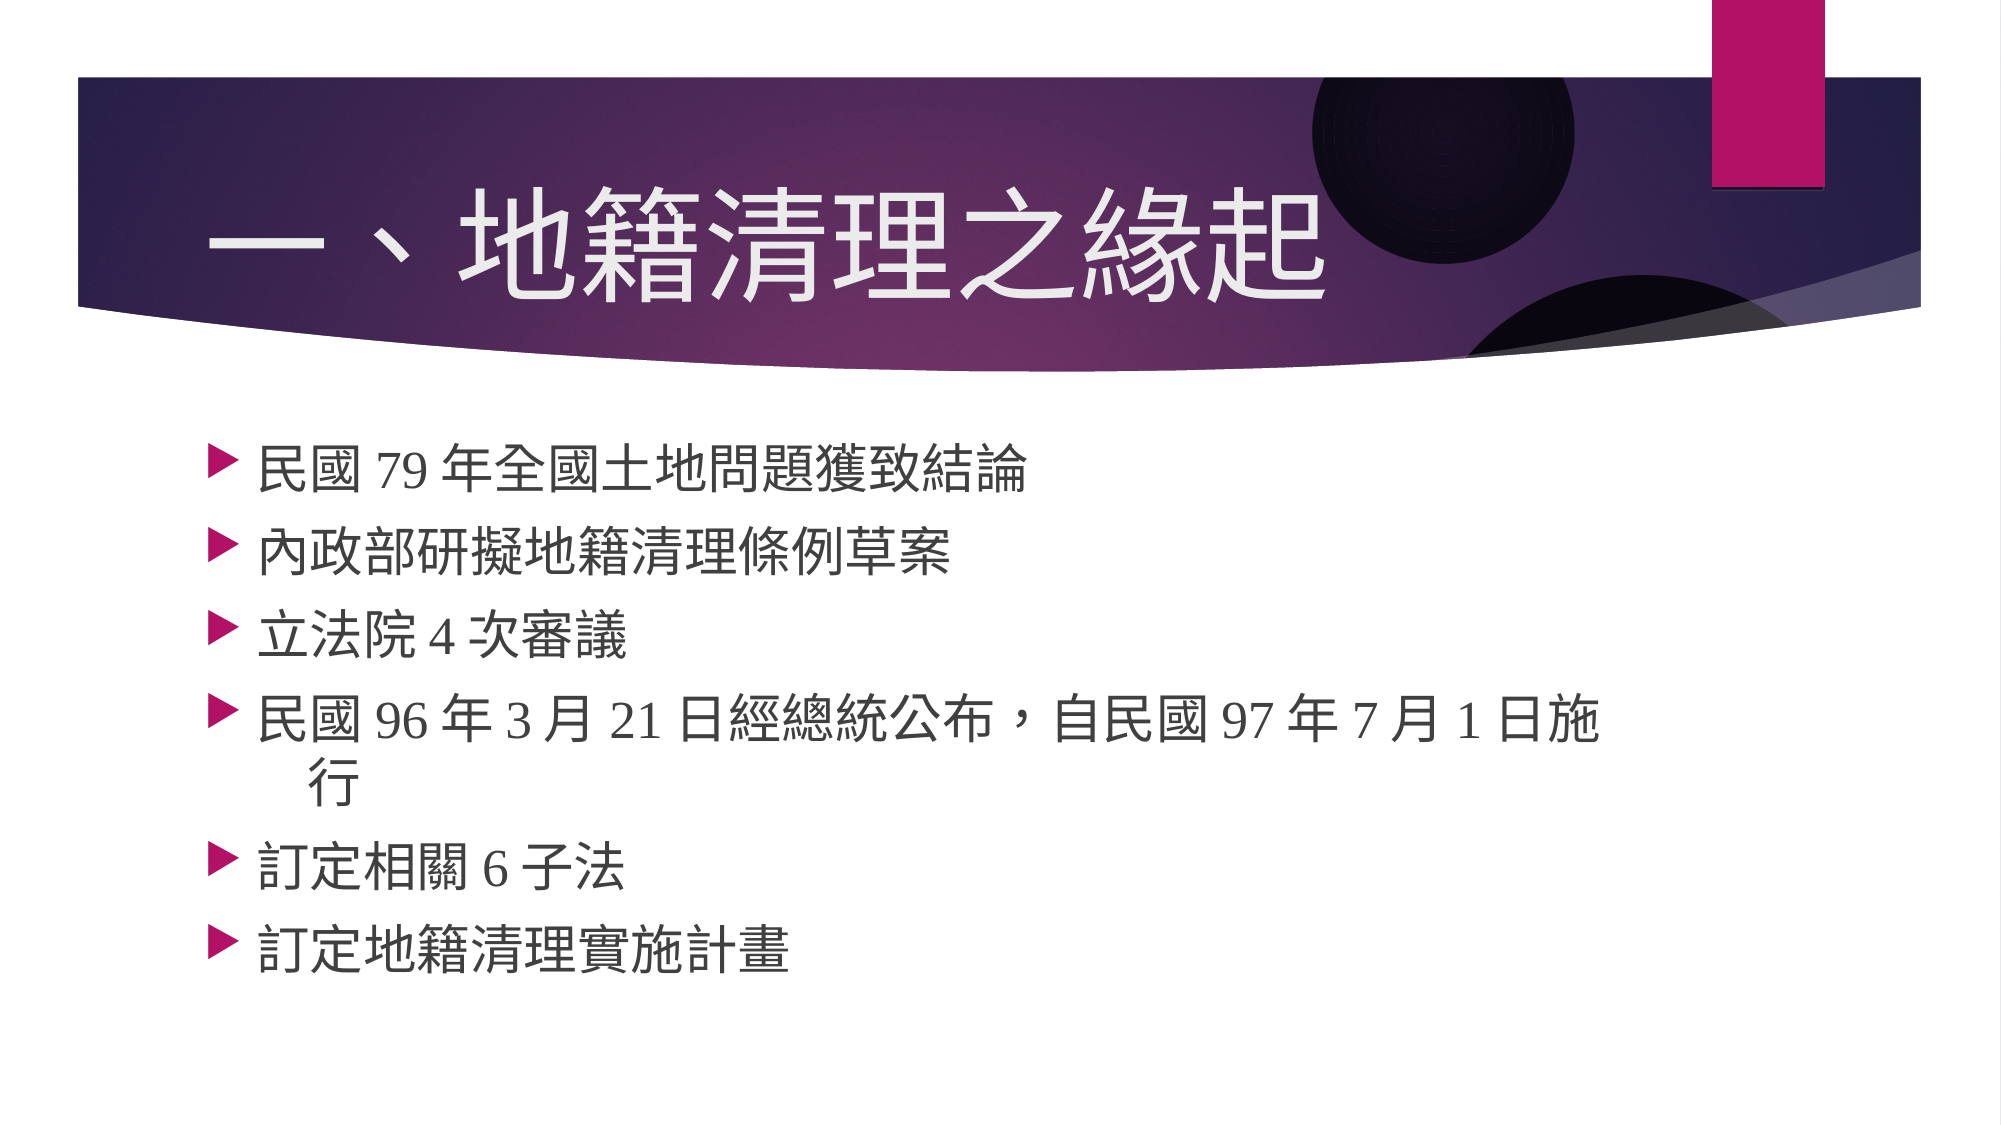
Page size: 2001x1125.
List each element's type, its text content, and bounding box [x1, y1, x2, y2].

list 民國79年全國土地問題獲致結論 內政部研擬地籍清理條例草案 立法院4次審議 民國96年3月21日經總統公布，自民國97年7月1日施行 訂定相關6子法 訂定地籍清理實施計畫 [189, 427, 1663, 988]
title 一、地籍清理之緣起 [189, 159, 1627, 276]
